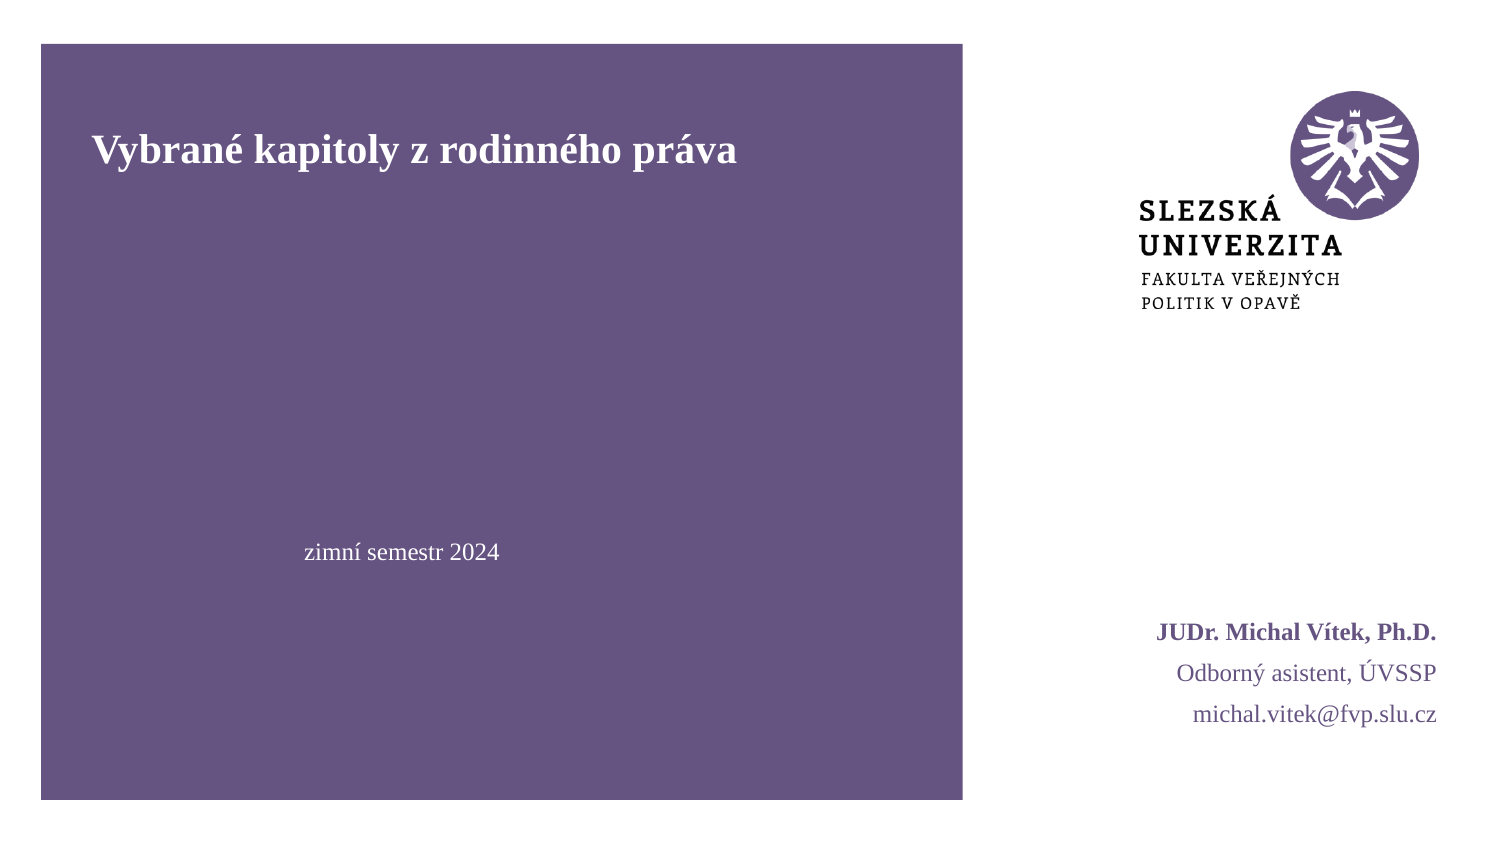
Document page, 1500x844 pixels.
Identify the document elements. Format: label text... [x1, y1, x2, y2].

title Vybrané kapitoly z rodinného práva [76, 114, 916, 470]
text_box [41, 43, 963, 800]
text_box JUDr. Michal Vítek, Ph.D. Odborný asistent, ÚVSSP michal.vitek@fvp.slu.cz [1141, 610, 1472, 800]
picture [1139, 91, 1419, 309]
subtitle zimní semestr 2024 [289, 528, 928, 753]
